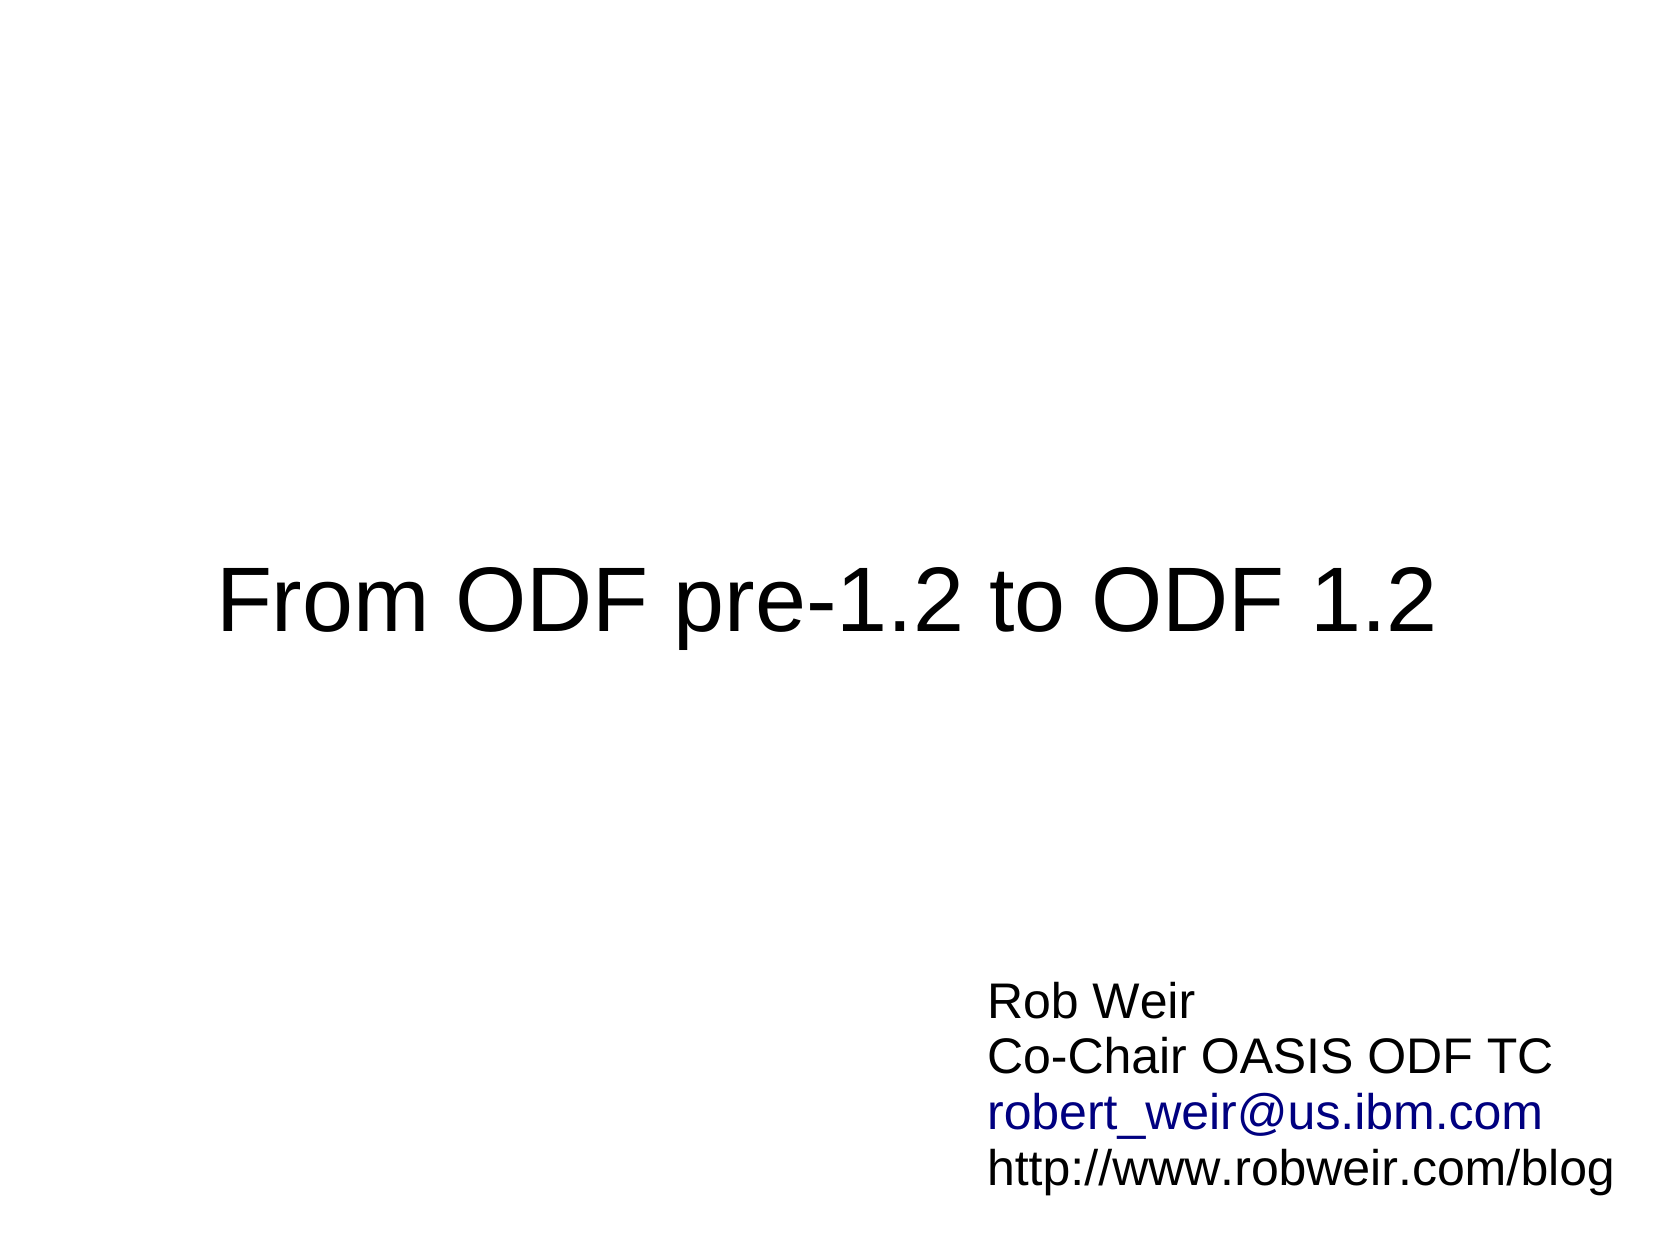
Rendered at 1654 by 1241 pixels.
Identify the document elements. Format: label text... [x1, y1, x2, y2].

text_box Rob Weir Co-Chair OASIS ODF TC robert_weir@us.ibm.com http://www.robweir.com/blog [987, 972, 1616, 1199]
title From ODF pre-1.2 to ODF 1.2 [121, 496, 1534, 704]
